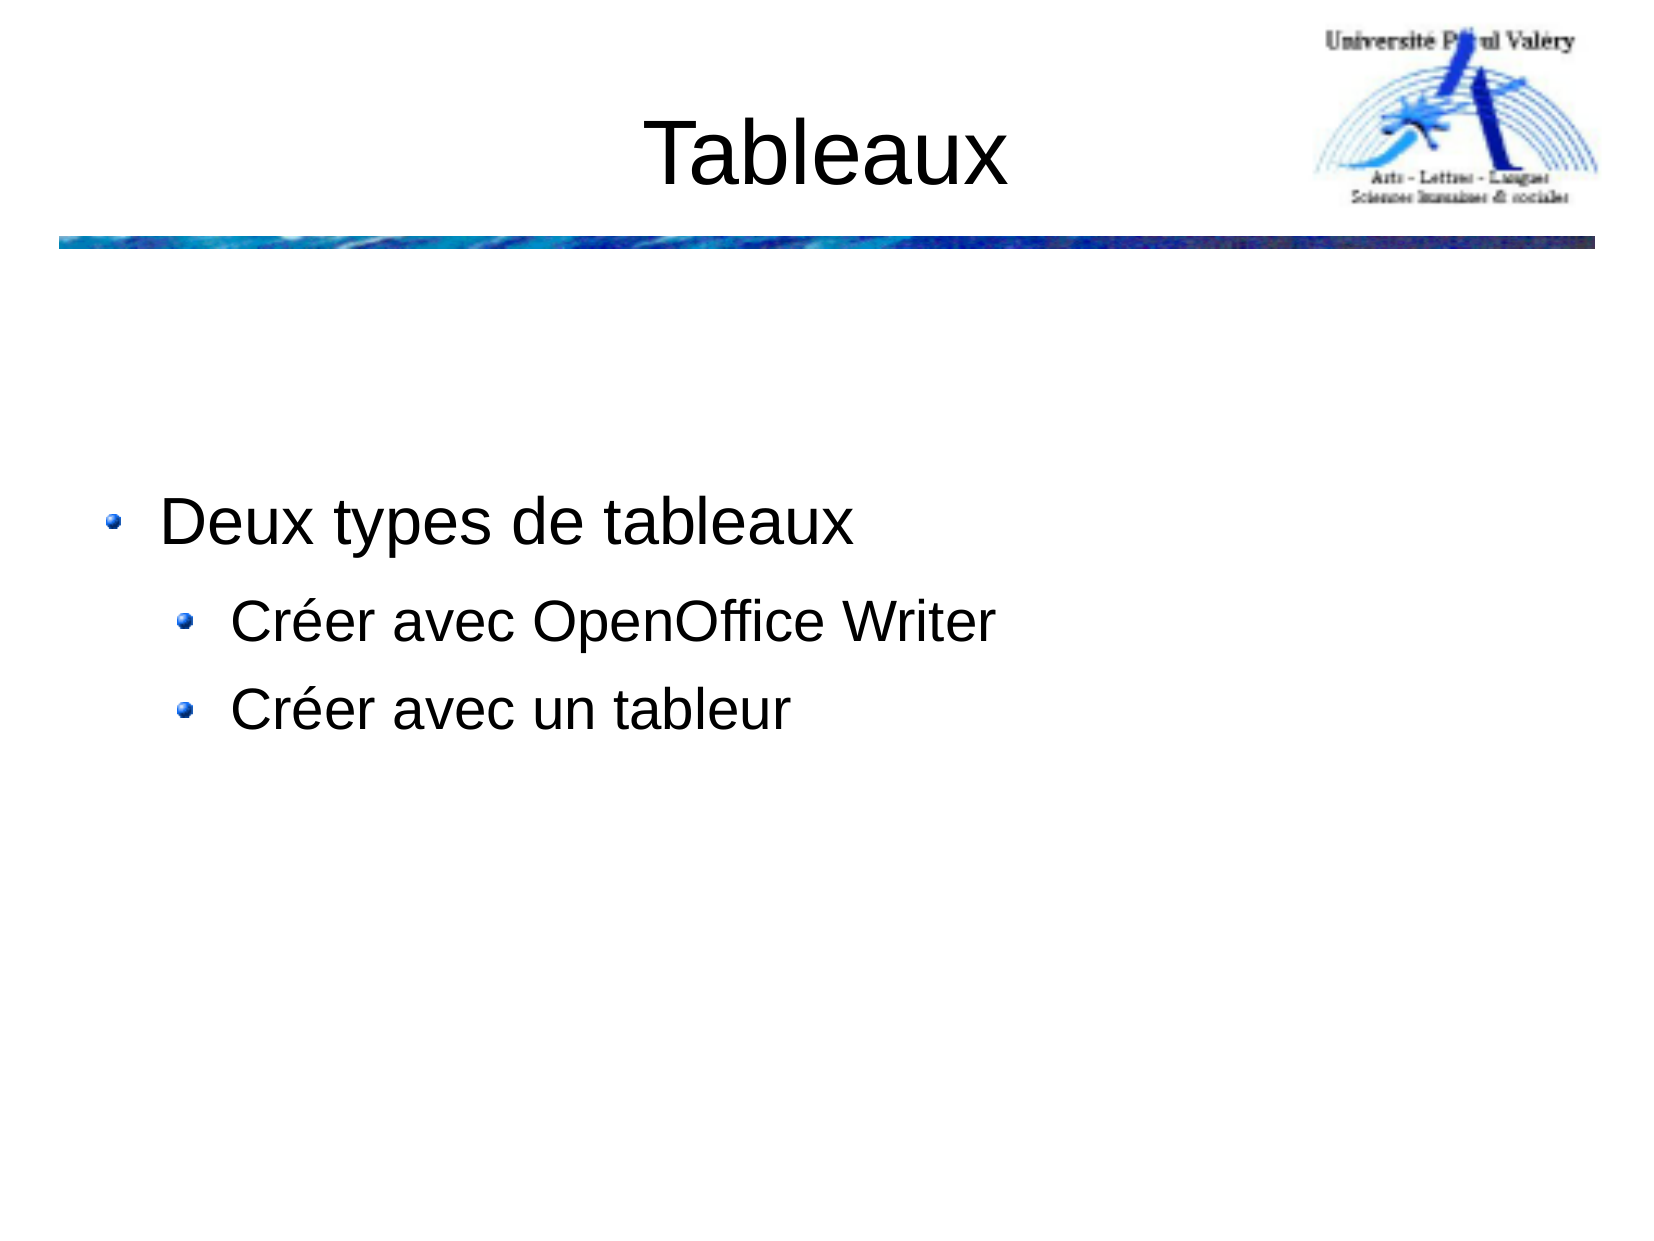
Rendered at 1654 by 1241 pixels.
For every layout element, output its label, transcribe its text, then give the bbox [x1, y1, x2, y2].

title Tableaux [82, 49, 1571, 257]
picture [1262, 0, 1654, 253]
picture [59, 236, 81, 244]
list Deux types de tableaux Créer avec OpenOffice Writer Créer avec un tableur [88, 484, 1577, 873]
